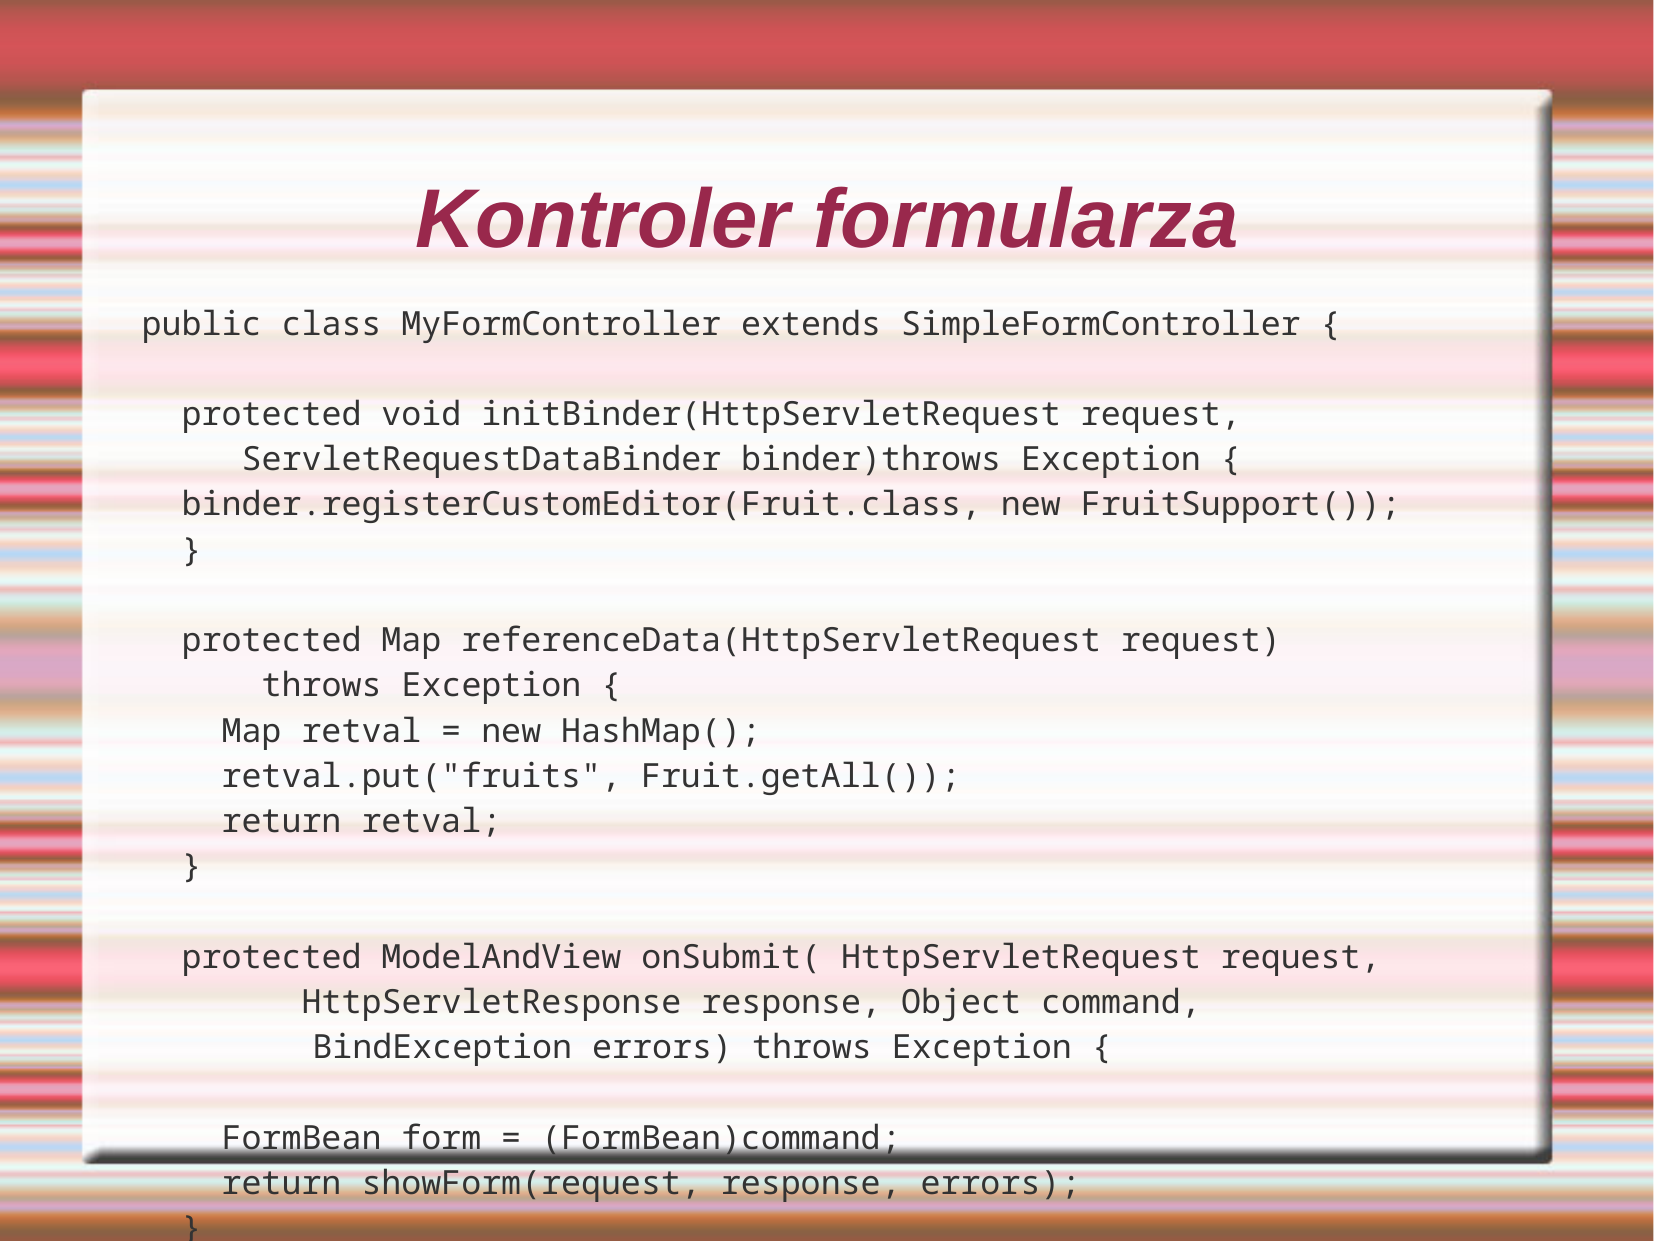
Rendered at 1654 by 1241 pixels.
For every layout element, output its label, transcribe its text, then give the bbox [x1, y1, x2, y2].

title Kontroler formularza [121, 114, 1534, 322]
list public class MyFormController extends SimpleFormController { protected void initBinder(HttpServletRequest request, ServletRequestDataBinder binder)throws Exception { binder.registerCustomEditor(Fruit.class, new FruitSupport()); } protected Map referenceData(HttpServletRequest request) throws Exception { Map retval = new HashMap(); retval.put("fruits", Fruit.getAll()); return retval; } protected ModelAndView onSubmit( HttpServletRequest request, HttpServletResponse response, Object command, BindException errors) throws Exception { FormBean form = (FormBean)command; return showForm(request, response, errors); } } [129, 299, 1511, 1152]
picture [0, 0, 1654, 1241]
